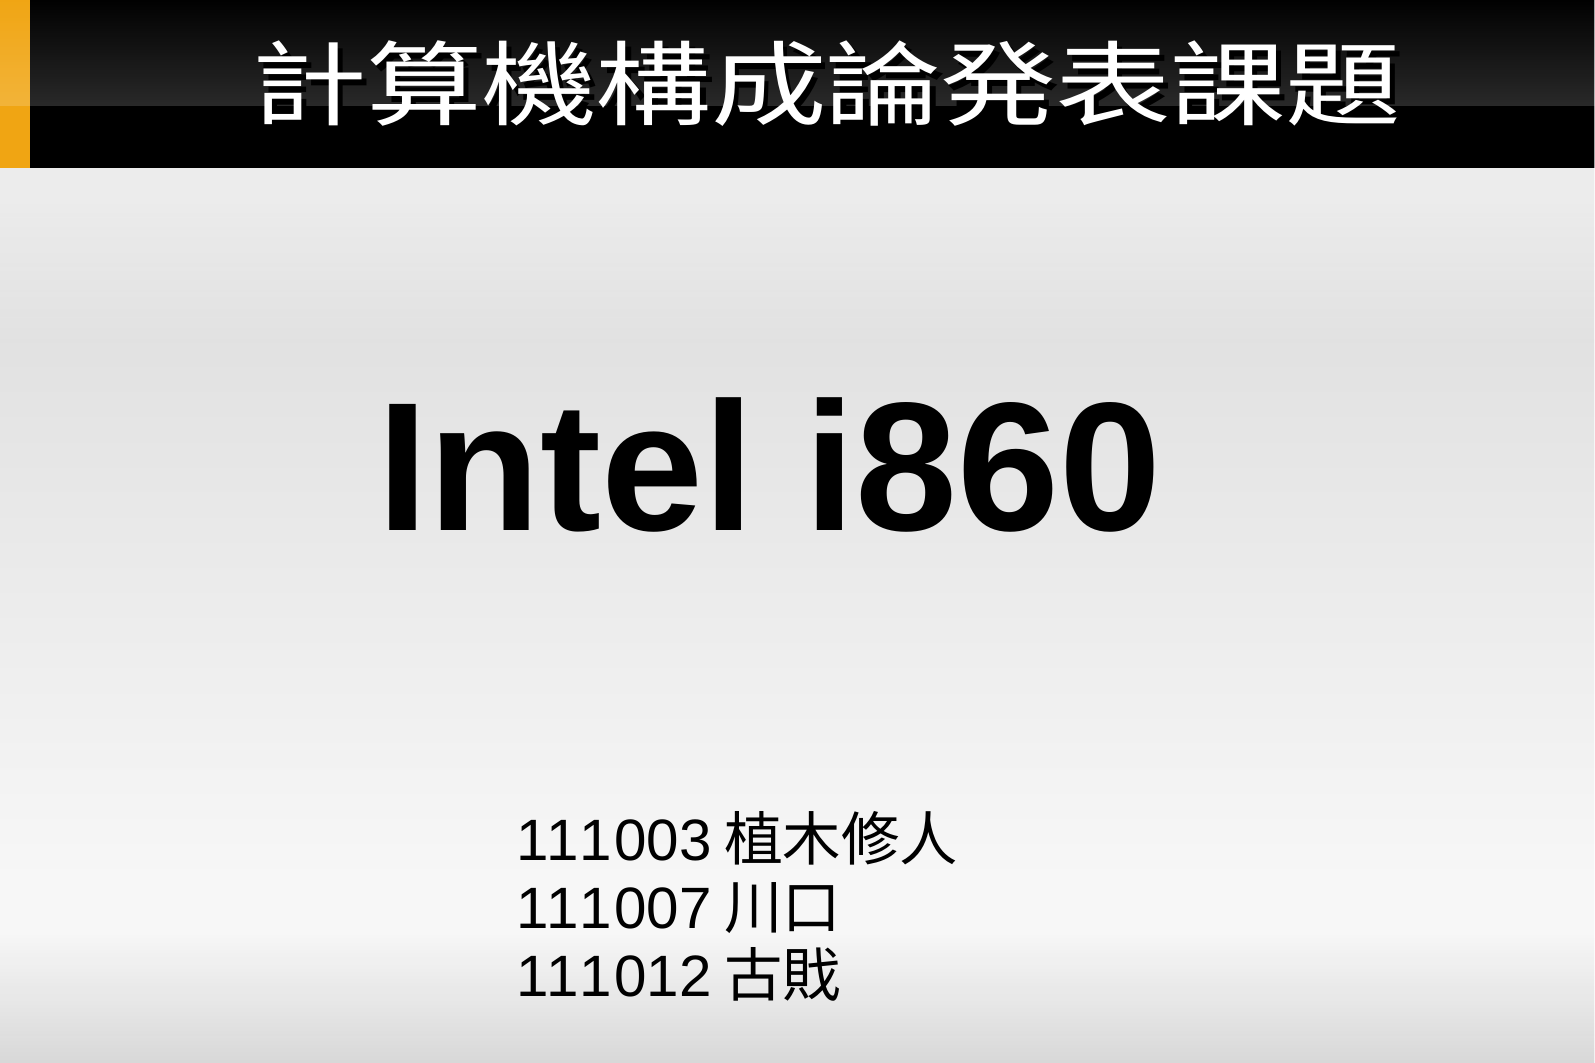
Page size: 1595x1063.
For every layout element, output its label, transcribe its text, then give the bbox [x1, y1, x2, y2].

title Intel i860 [377, 318, 1235, 615]
picture [0, 0, 1595, 1063]
text_box 111003植木修人 111007川口 111012古戝 [501, 799, 1004, 1034]
text_box 計算機構成論発表課題 [236, 13, 1418, 154]
